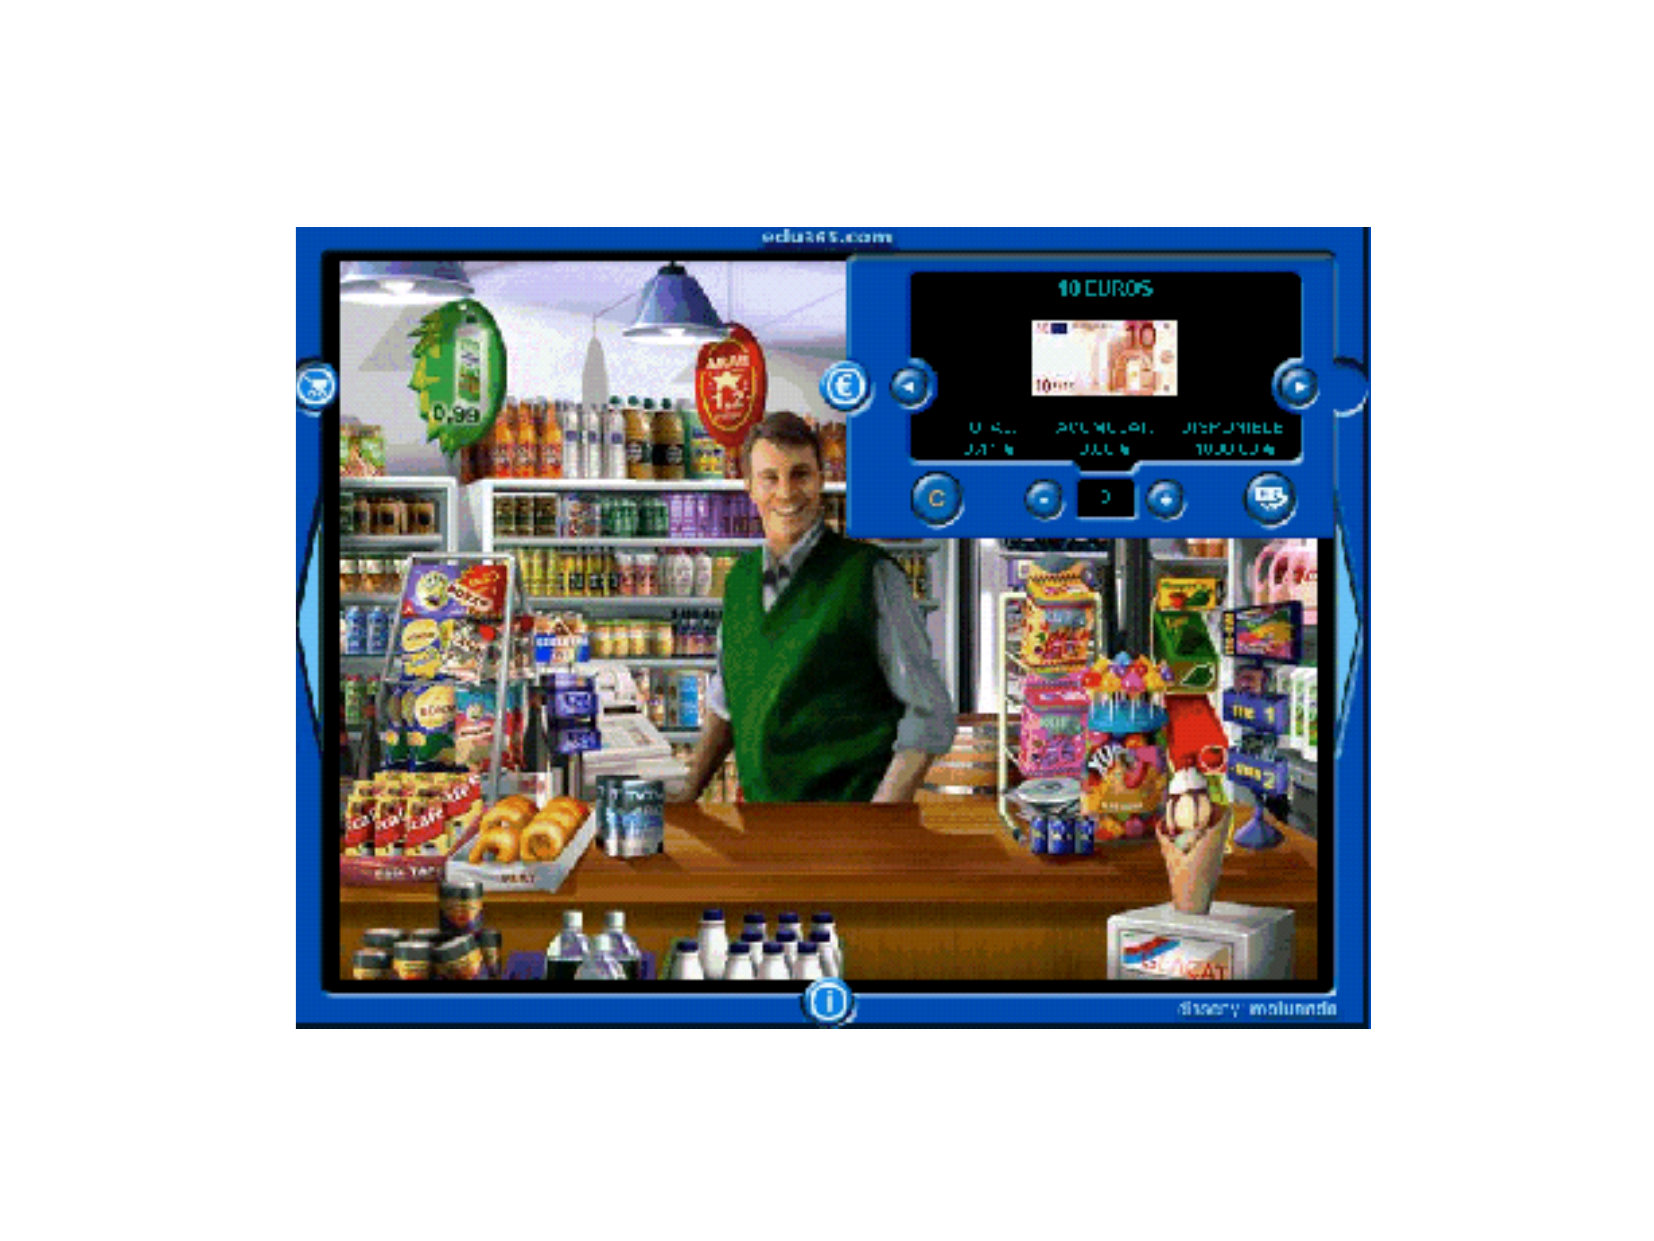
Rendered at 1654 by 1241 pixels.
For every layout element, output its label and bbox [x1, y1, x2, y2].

picture [295, 227, 1371, 1029]
